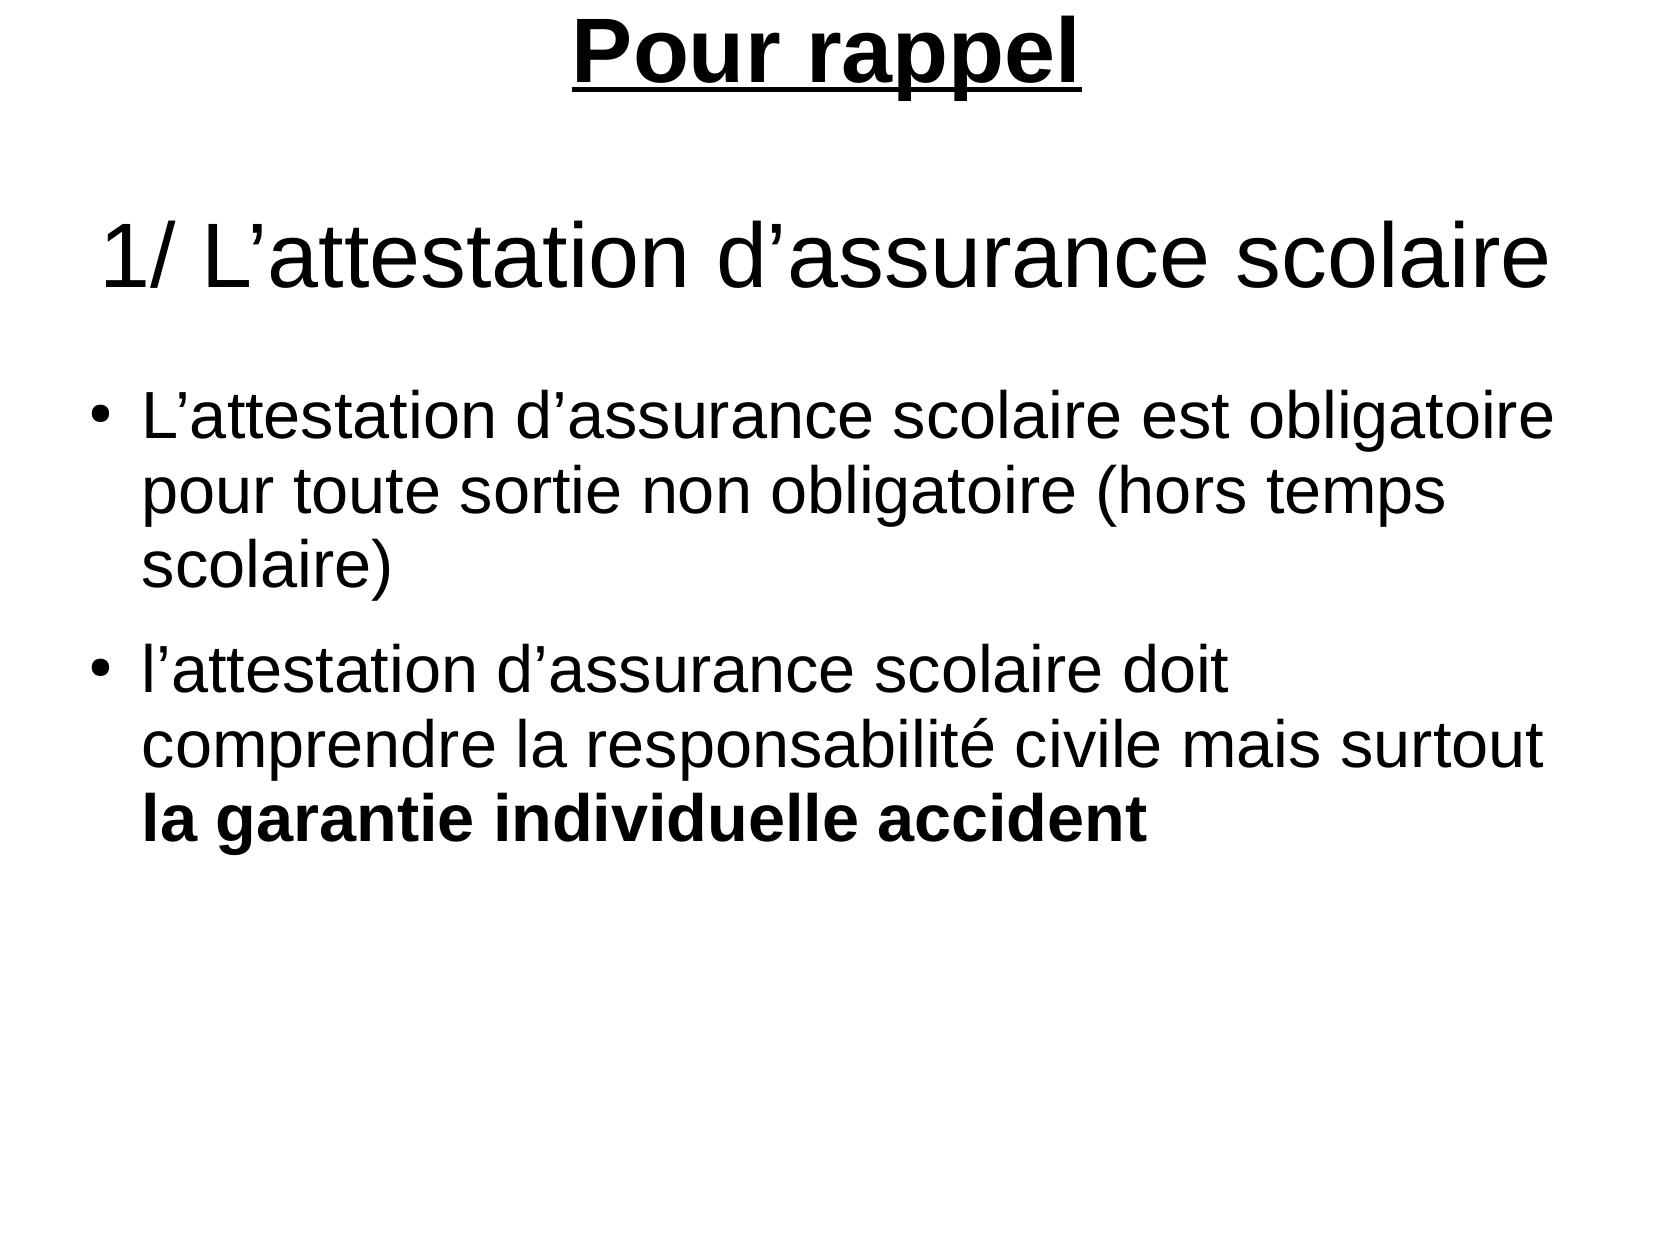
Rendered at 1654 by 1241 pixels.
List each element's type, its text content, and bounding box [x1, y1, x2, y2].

list L’attestation d’assurance scolaire est obligatoire pour toute sortie non obligatoire (hors temps scolaire) l’attestation d’assurance scolaire doit comprendre la responsabilité civile mais surtout la garantie individuelle accident [70, 377, 1560, 1098]
title Pour rappel 1/ L’attestation d’assurance scolaire [82, 0, 1571, 307]
